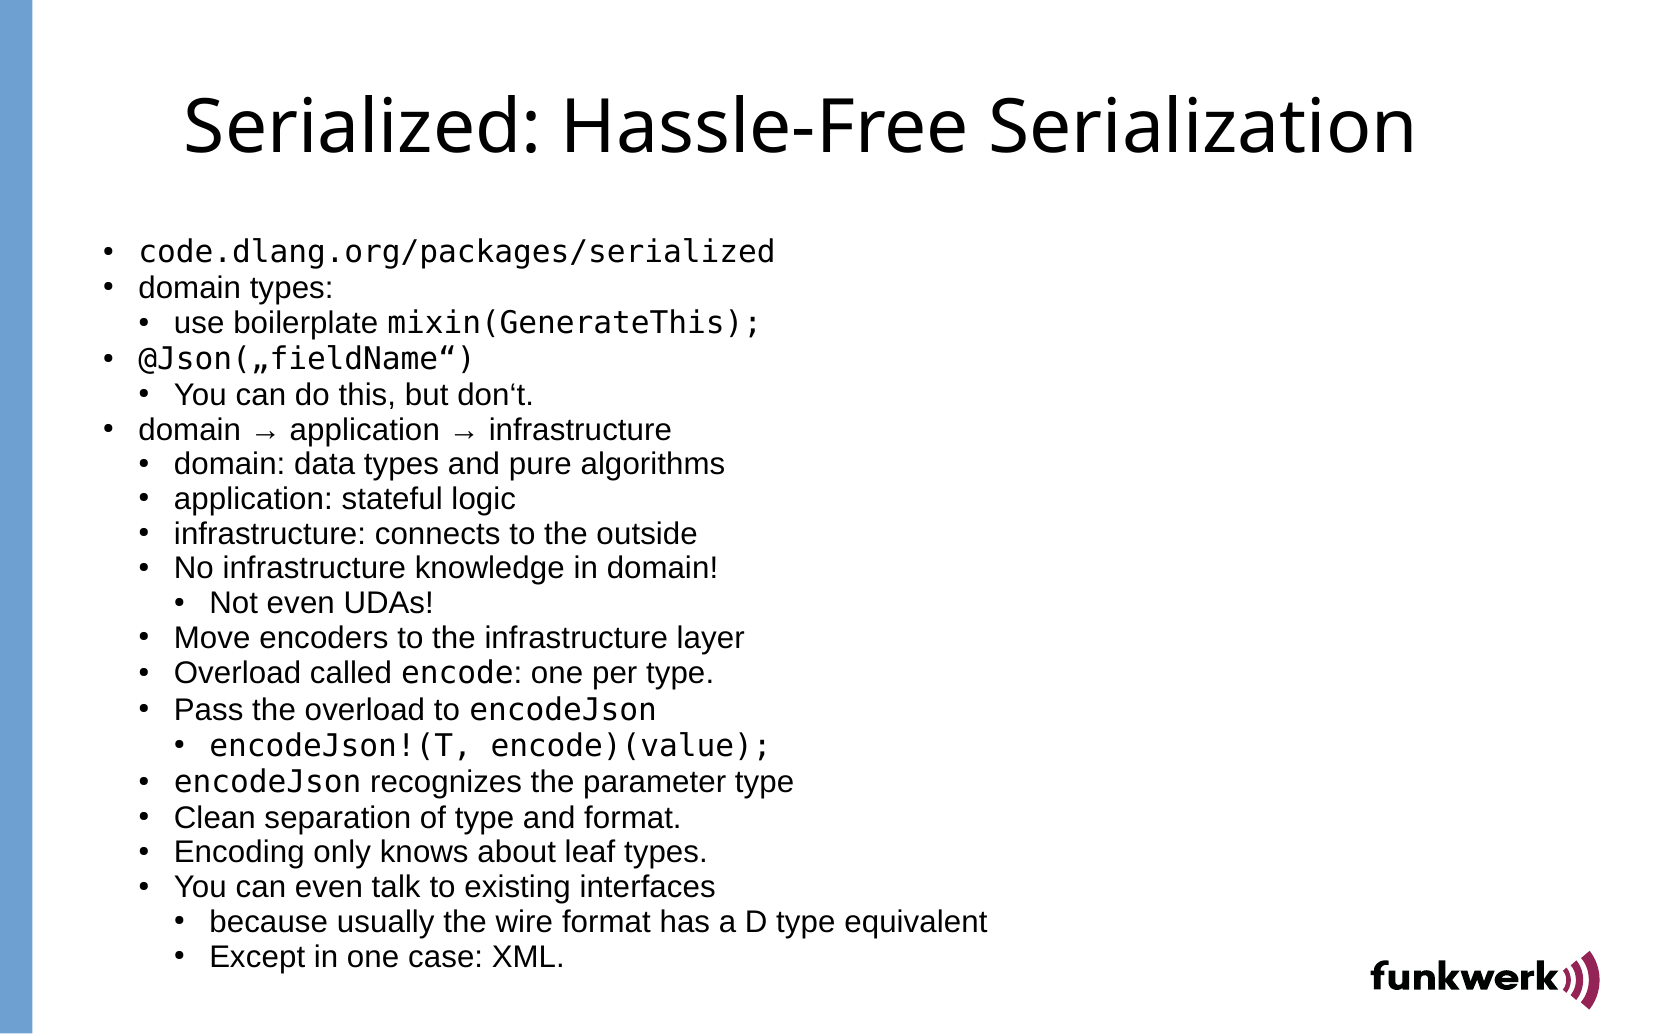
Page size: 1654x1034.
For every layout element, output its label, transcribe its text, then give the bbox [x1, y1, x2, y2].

text_box code.dlang.org/packages/serialized domain types: use boilerplate mixin(GenerateThis); @Json(„fieldName“) You can do this, but don‘t. domain → application → infrastructure domain: data types and pure algorithms application: stateful logic infrastructure: connects to the outside No infrastructure knowledge in domain! Not even UDAs! Move encoders to the infrastructure layer Overload called encode: one per type. Pass the overload to encodeJson encodeJson!(T, encode)(value); encodeJson recognizes the parameter type Clean separation of type and format. Encoding only knows about leaf types. You can even talk to existing interfaces because usually the wire format has a D type equivalent Except in one case: XML. [88, 226, 1004, 984]
text_box Serialized: Hassle-Free Serialization [169, 65, 1546, 221]
